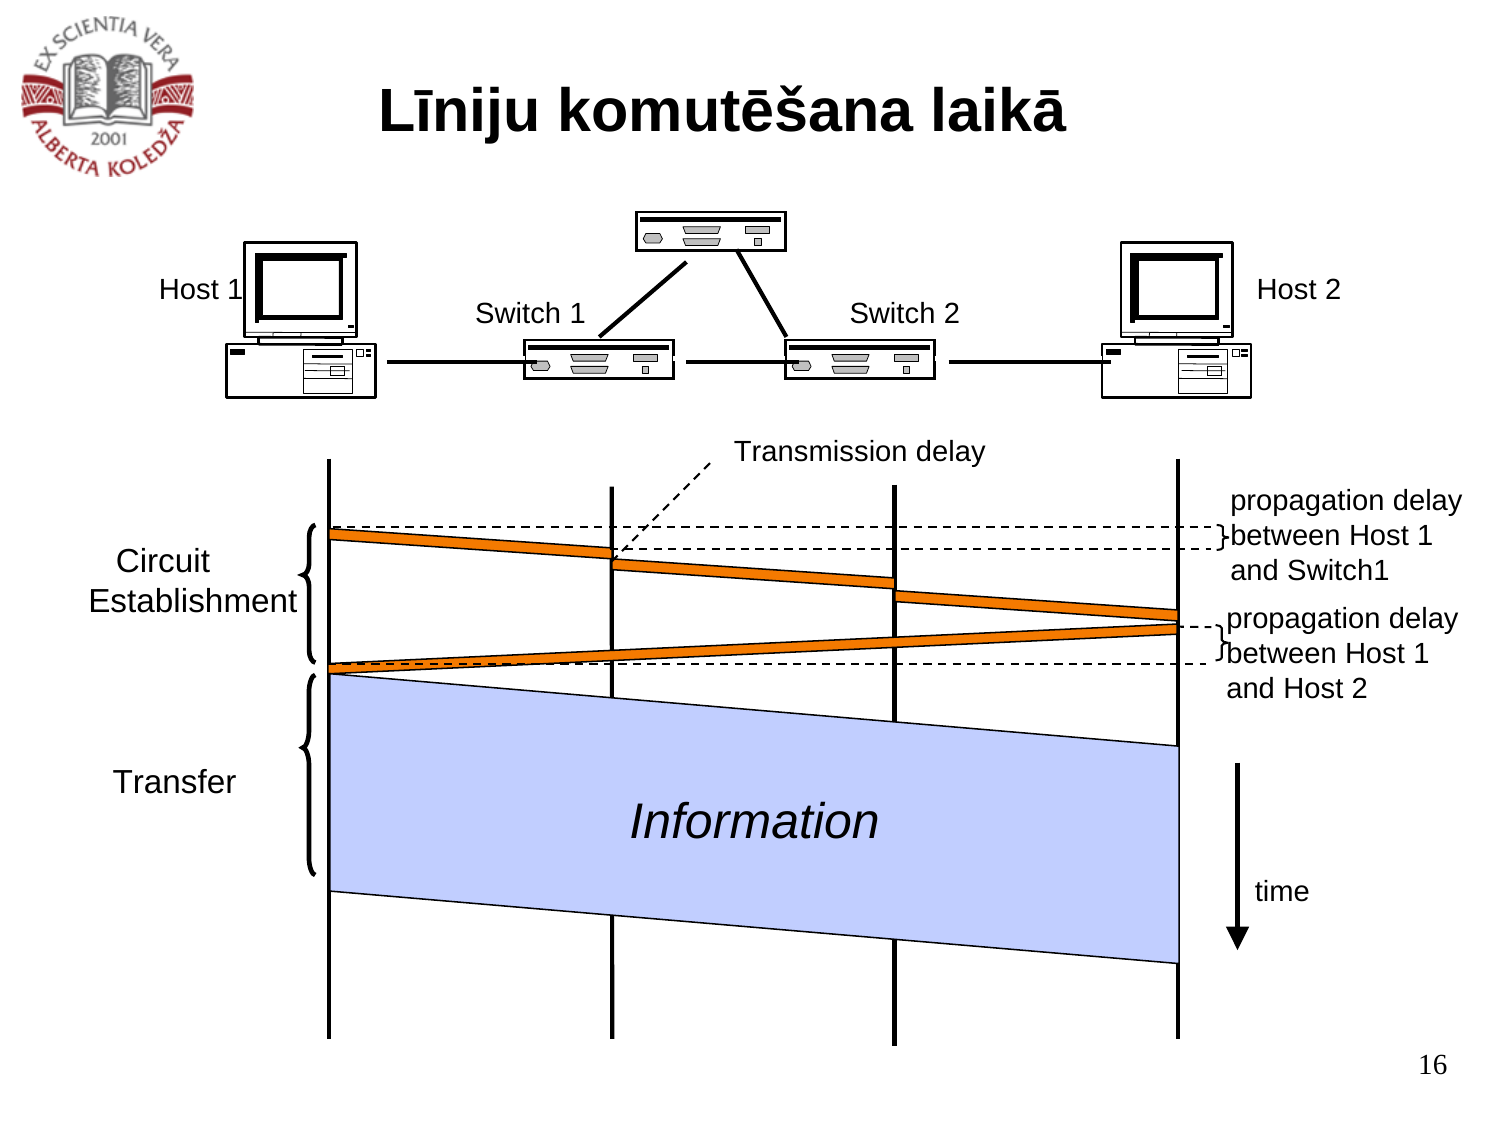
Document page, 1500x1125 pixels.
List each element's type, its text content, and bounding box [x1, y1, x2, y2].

text_box [524, 339, 674, 379]
text_box [785, 339, 935, 379]
text_box [636, 211, 786, 251]
text_box Information [329, 673, 1180, 964]
text_box [244, 242, 357, 332]
text_box [611, 559, 895, 589]
text_box Switch 2 [811, 286, 999, 368]
text_box [226, 344, 376, 398]
text_box [1120, 242, 1233, 332]
text_box [266, 339, 343, 343]
text_box [327, 624, 1178, 674]
text_box [302, 333, 357, 338]
text_box Host 2 [1237, 262, 1361, 343]
text_box Switch 1 [449, 286, 612, 368]
text_box Transmission delay [718, 424, 1002, 475]
text_box [1134, 339, 1219, 343]
text_box Host 1 [137, 262, 266, 343]
picture [21, 16, 194, 177]
text_box Circuit Establishment [302, 525, 316, 663]
text_box [1120, 333, 1149, 338]
text_box time [1240, 864, 1326, 915]
text_box [328, 528, 613, 559]
text_box [1178, 333, 1233, 338]
text_box [894, 590, 1179, 621]
text_box <skaitlis> [1312, 1037, 1463, 1101]
text_box propagation delay between Host 1 and Host 2 [1211, 592, 1483, 712]
text_box propagation delay between Host 1 and Switch1 [1215, 474, 1487, 594]
text_box [1101, 344, 1251, 398]
text_box Transfer [302, 674, 316, 876]
title Līniju komutēšana laikā [50, 62, 1374, 175]
